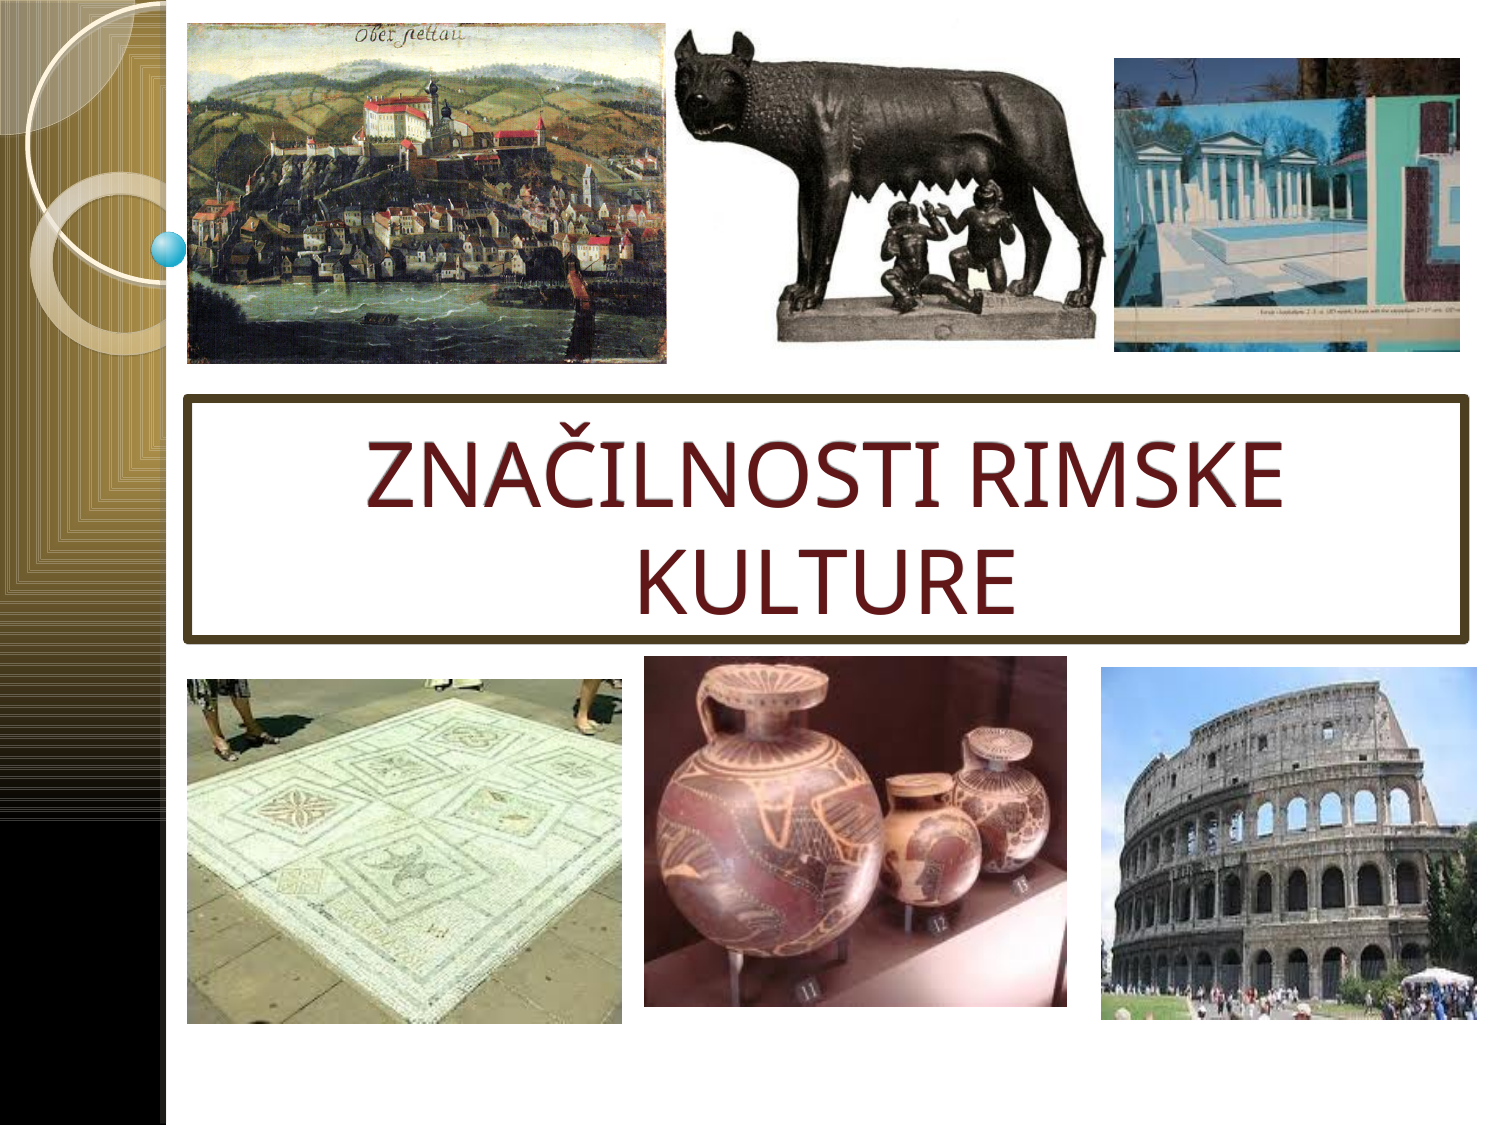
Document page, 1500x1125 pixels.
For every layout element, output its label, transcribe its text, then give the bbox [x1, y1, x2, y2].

picture [187, 0, 1460, 364]
title ZNAČILNOSTI RIMSKE KULTURE [187, 398, 1465, 640]
picture [644, 656, 1067, 1007]
picture [1101, 667, 1477, 1020]
picture [187, 679, 622, 1024]
